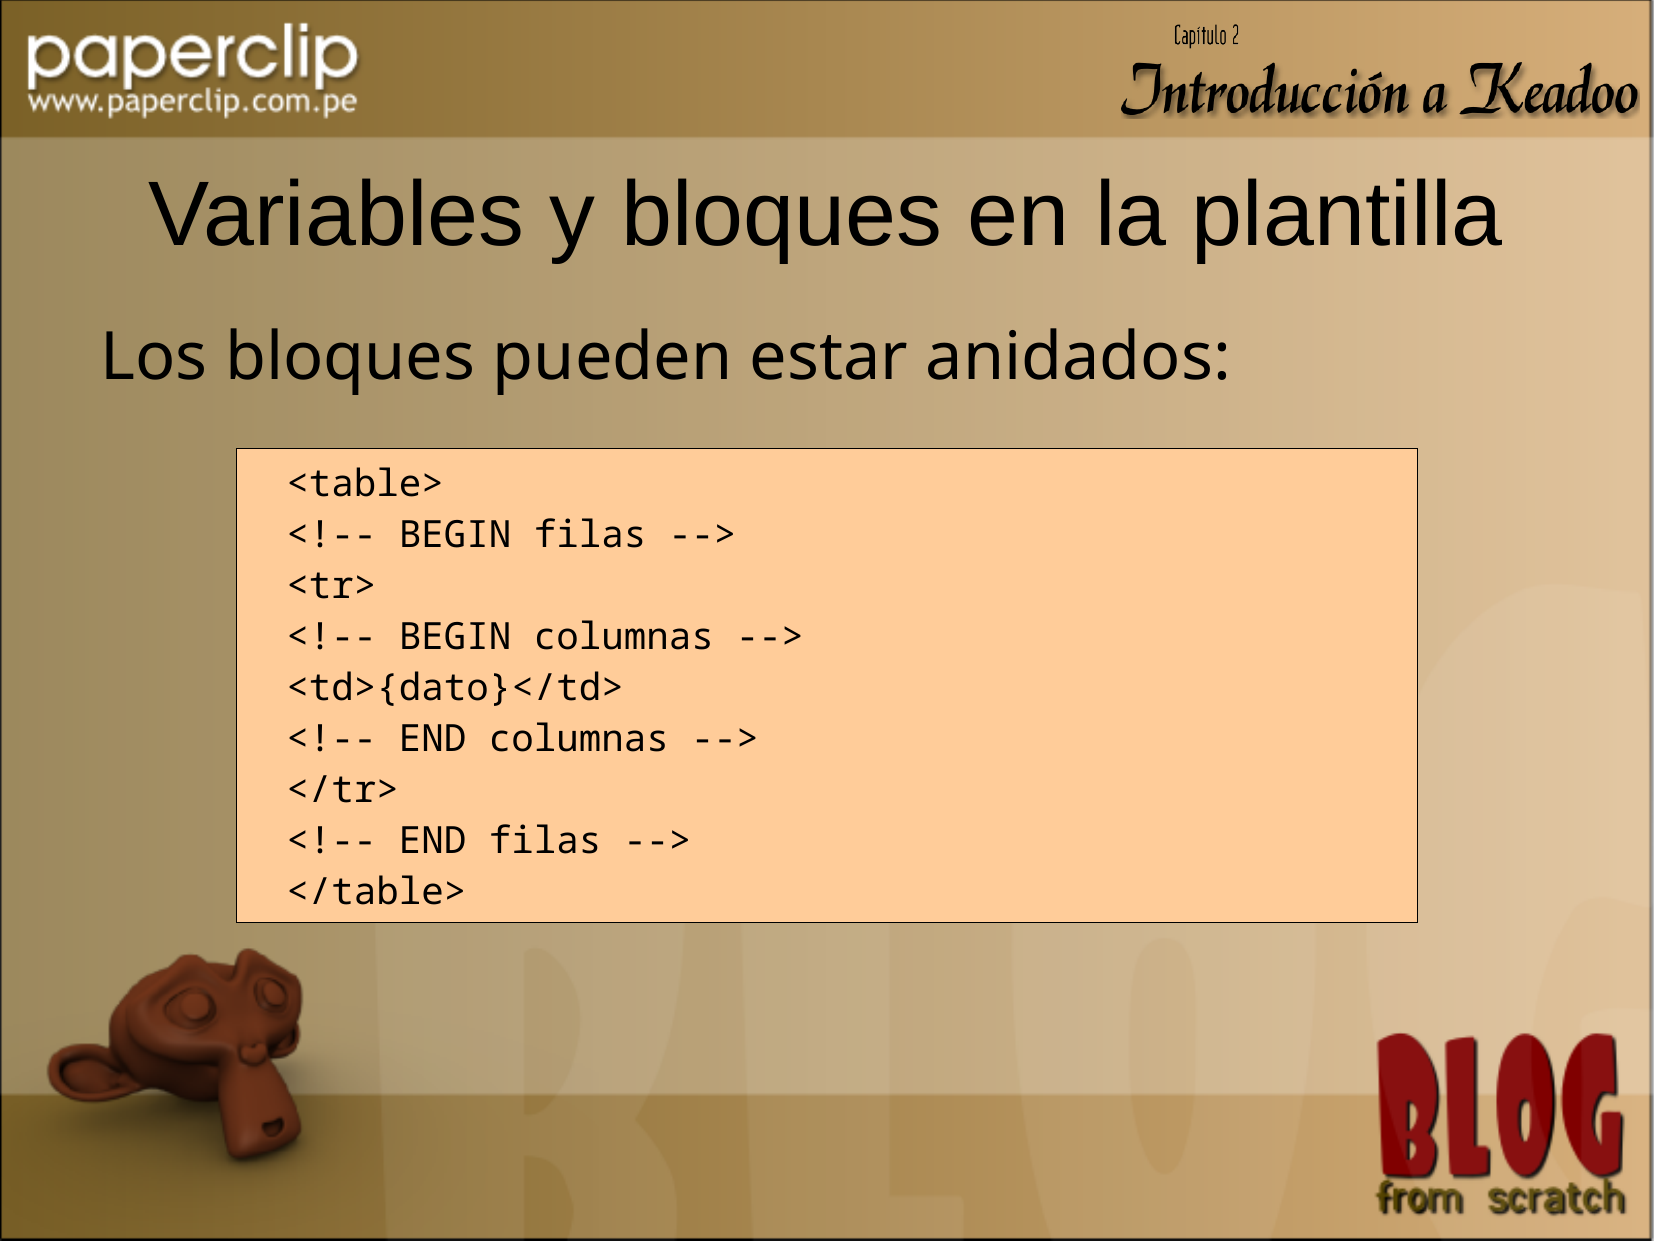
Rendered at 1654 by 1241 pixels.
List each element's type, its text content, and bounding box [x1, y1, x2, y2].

title Variables y bloques en la plantilla [82, 159, 1571, 269]
picture [0, 0, 1654, 1241]
list Los bloques pueden estar anidados: [82, 307, 1571, 916]
text_box <table> <!-- BEGIN filas --> <tr> <!-- BEGIN columnas --> <td>{dato}</td> <!-- END columnas --> </tr> <!-- END filas --> </table> [236, 448, 1418, 856]
